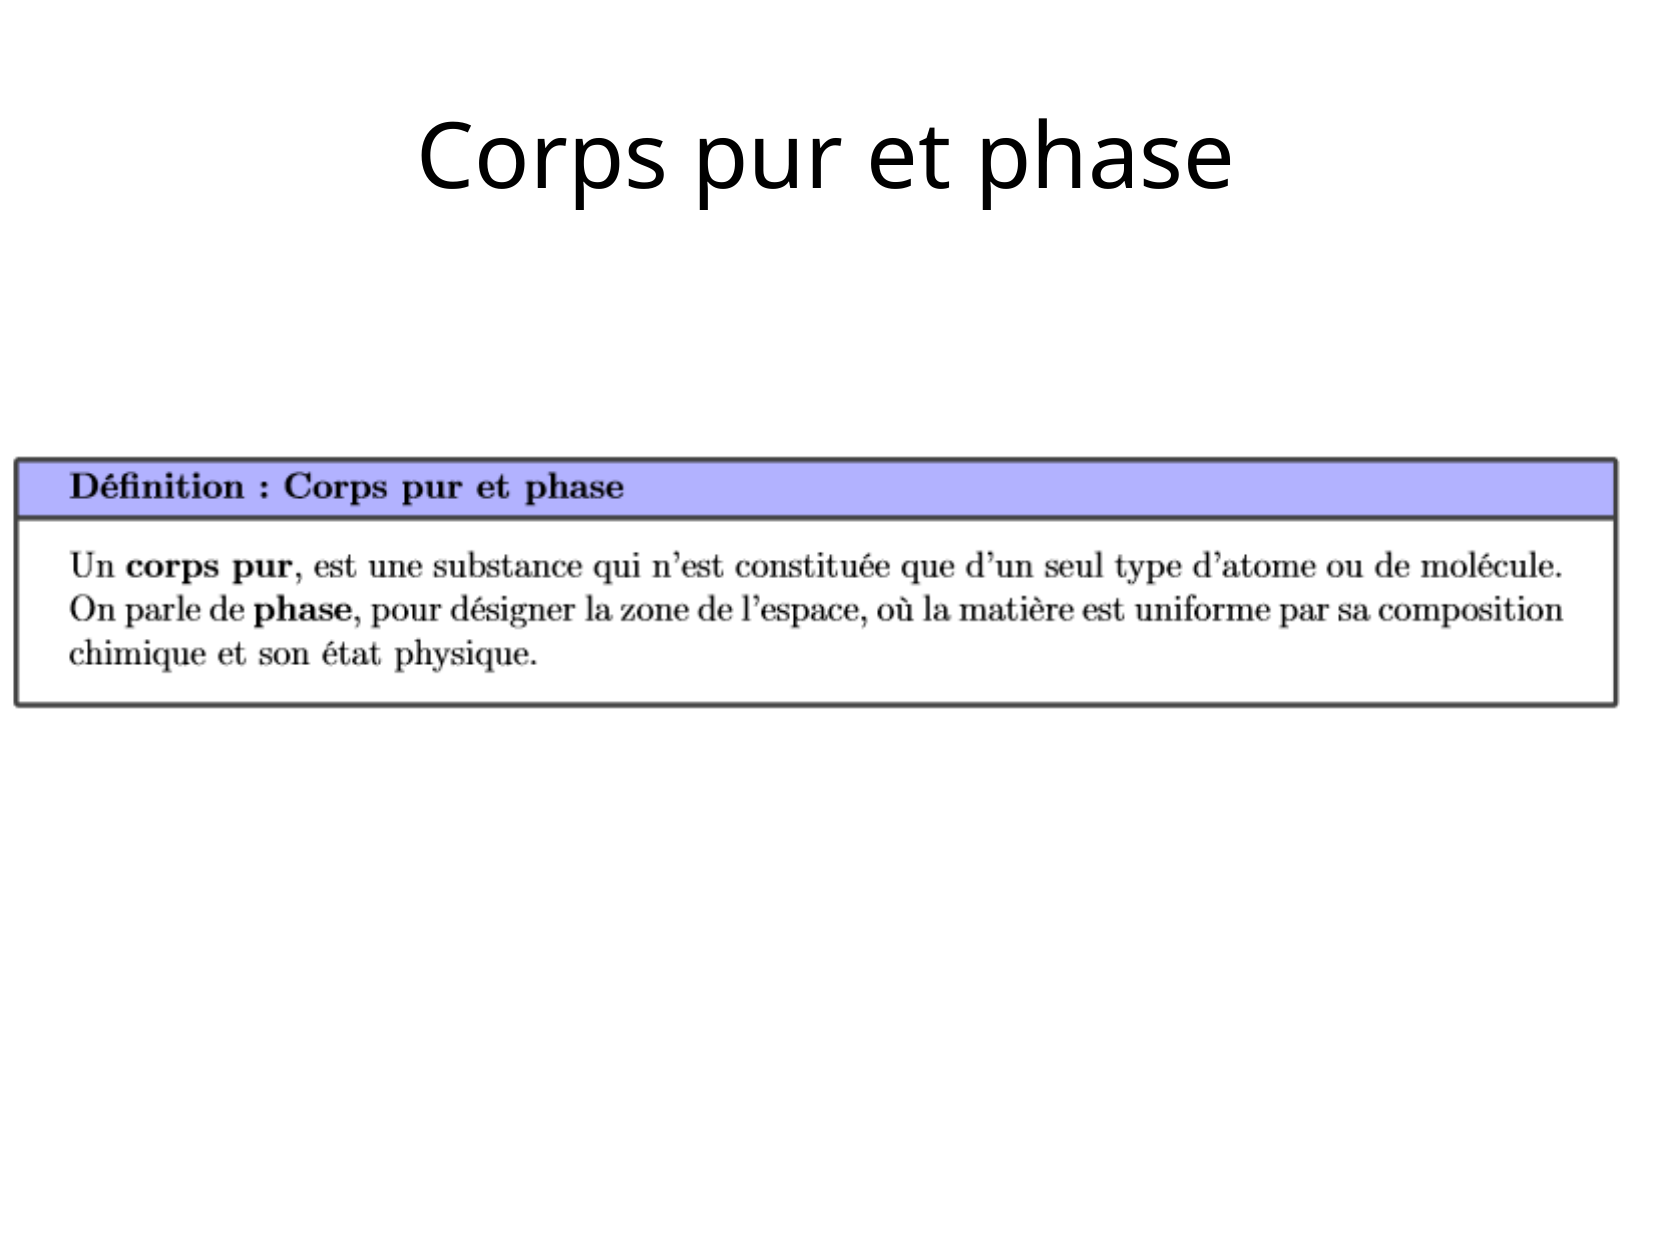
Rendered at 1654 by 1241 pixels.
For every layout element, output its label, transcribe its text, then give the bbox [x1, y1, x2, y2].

picture [0, 443, 1630, 721]
title Corps pur et phase [82, 49, 1571, 257]
